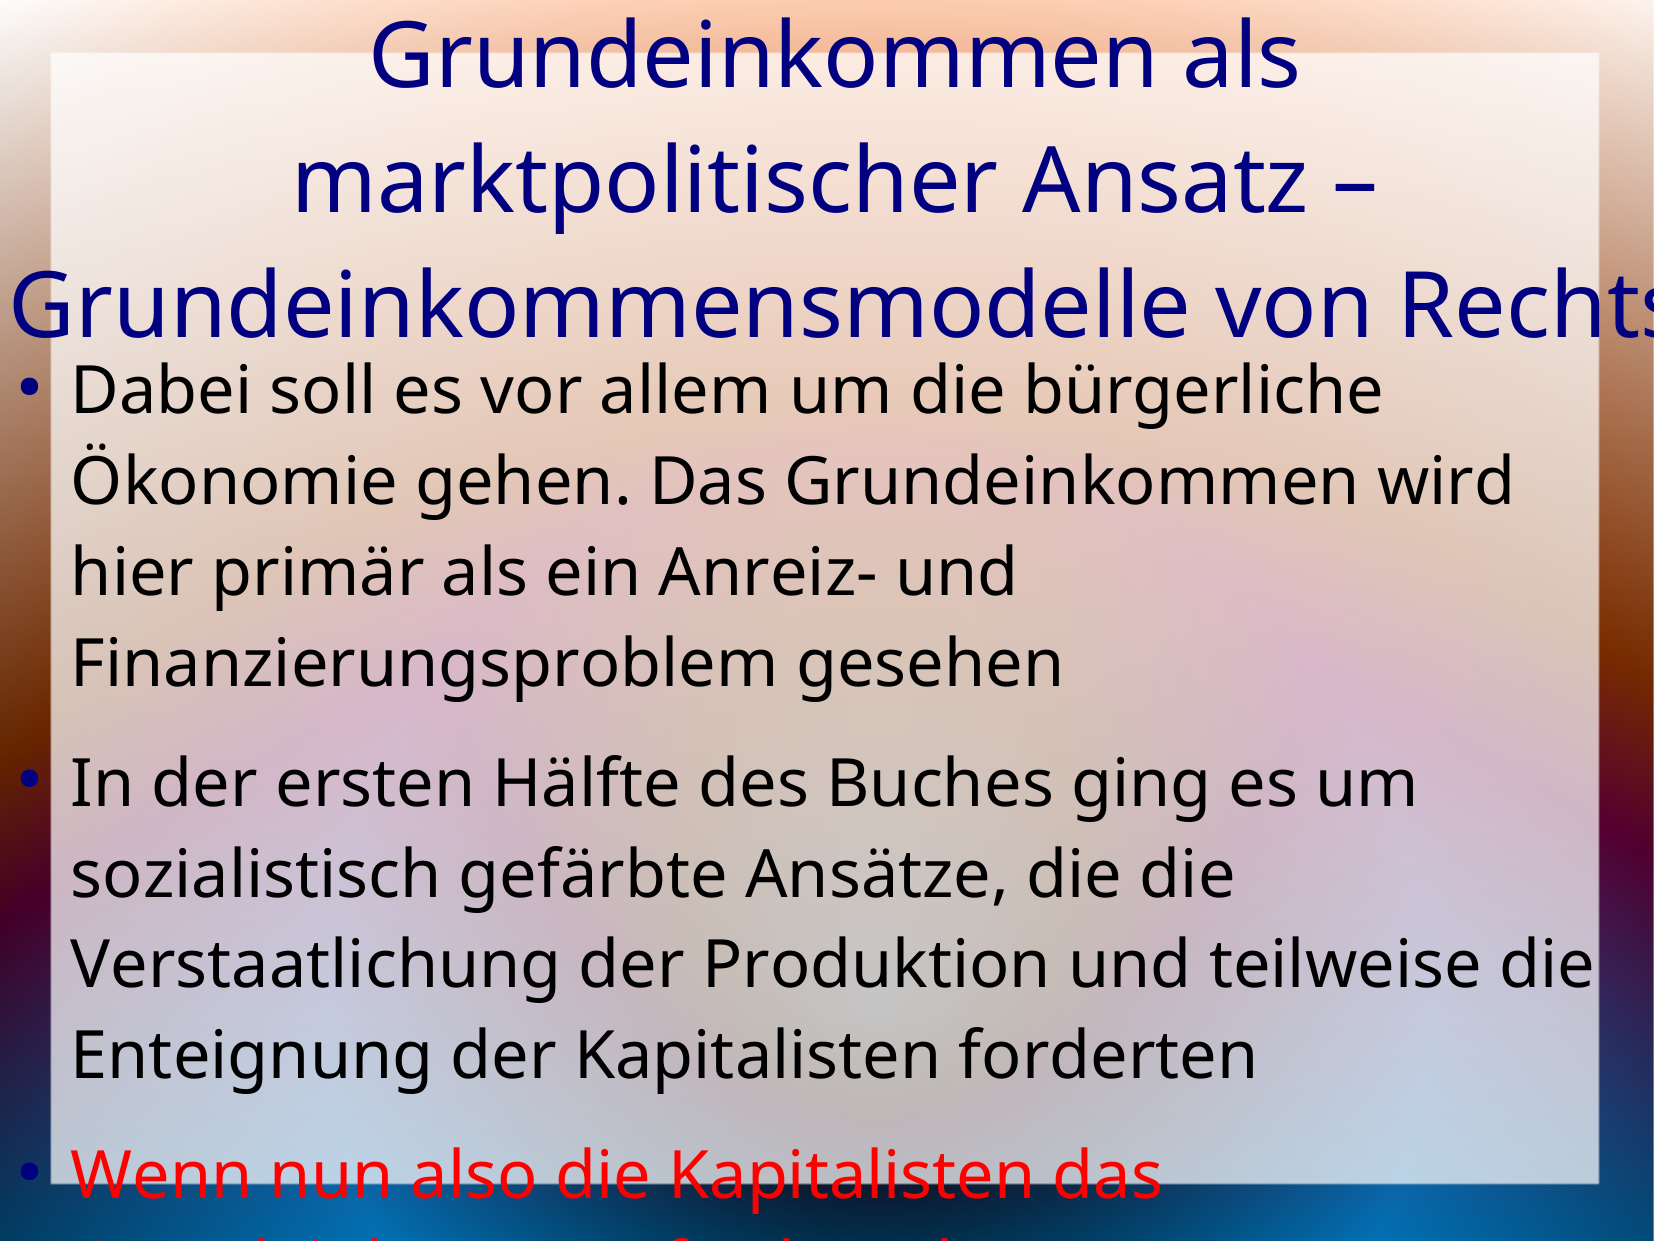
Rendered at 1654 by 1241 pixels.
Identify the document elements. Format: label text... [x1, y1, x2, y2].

picture [0, 0, 1654, 1241]
picture [22, 278, 65, 331]
title Grundeinkommen als marktpolitischer Ansatz – Grundeinkommensmodelle von Rechts [65, 11, 1630, 342]
list Dabei soll es vor allem um die bürgerliche Ökonomie gehen. Das Grundeinkommen wird hier primär als ein Anreiz- und Finanzierungsproblem gesehen In der ersten Hälfte des Buches ging es um sozialistisch gefärbte Ansätze, die die Verstaatlichung der Produktion und teilweise die Enteignung der Kapitalisten forderten Wenn nun also die Kapitalisten das Grundeinkommen fordern, kann man nun zurecht mißtrauisch fragen, was sie denn davon haben [0, 342, 1642, 1241]
